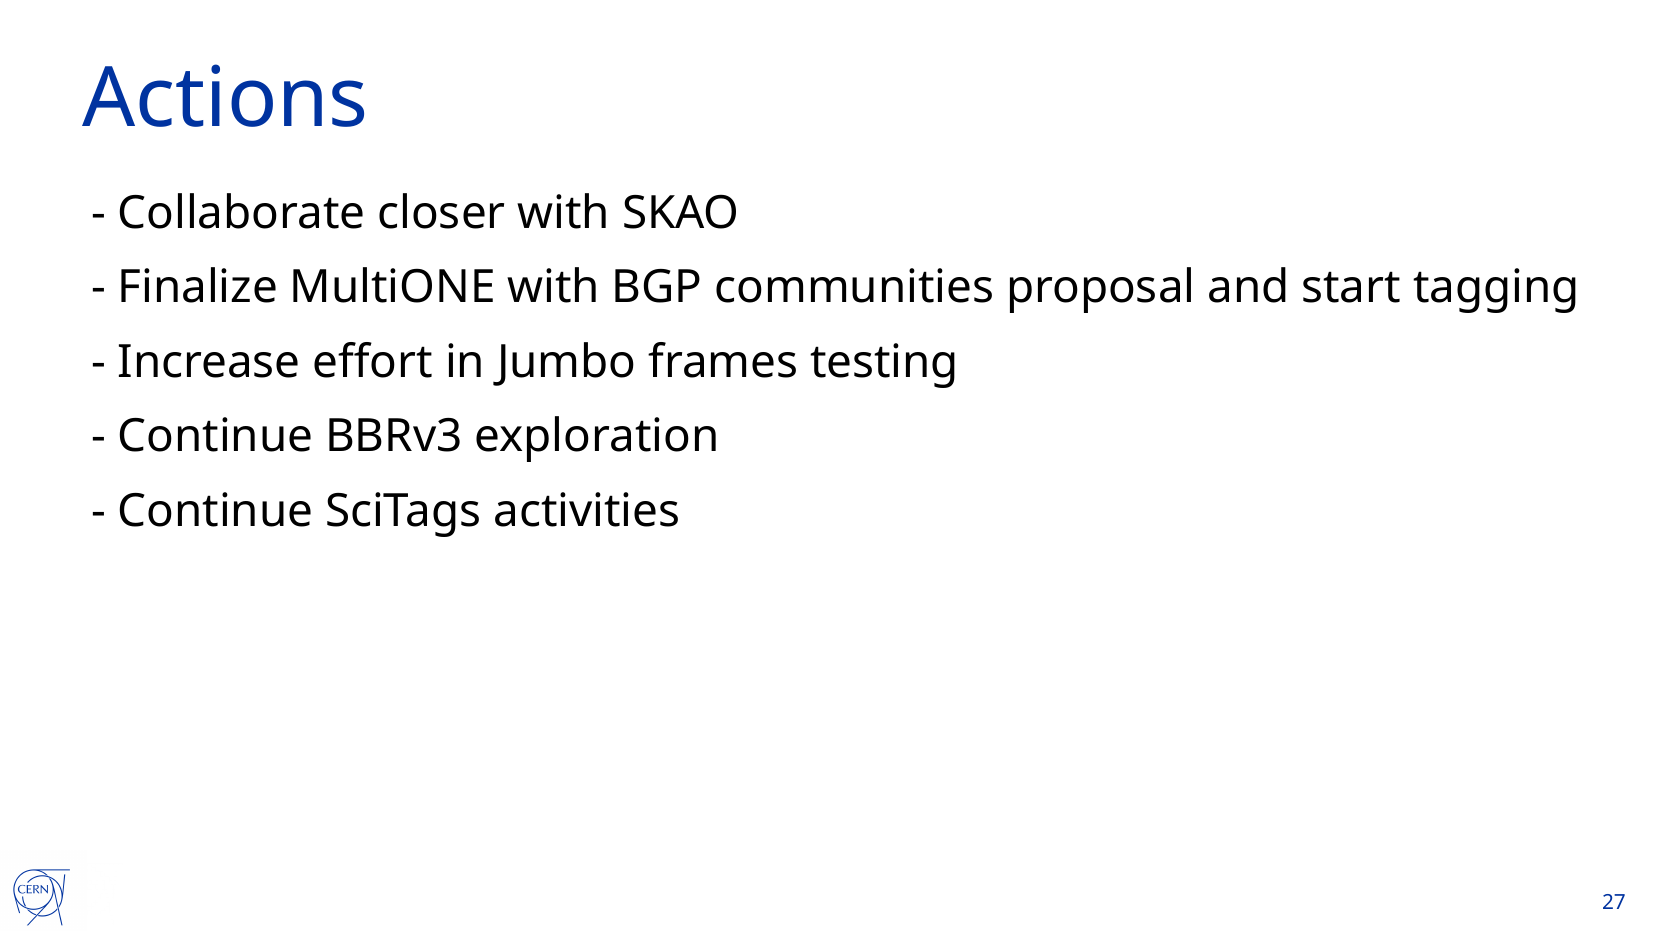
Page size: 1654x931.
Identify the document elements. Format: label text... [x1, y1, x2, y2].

picture [0, 850, 76, 931]
text_box - Collaborate closer with SKAO - Finalize MultiONE with BGP communities proposal and start tagging - Increase effort in Jumbo frames testing - Continue BBRv3 exploration - Continue SciTags activities [76, 172, 1601, 931]
title Actions [82, 37, 1571, 142]
